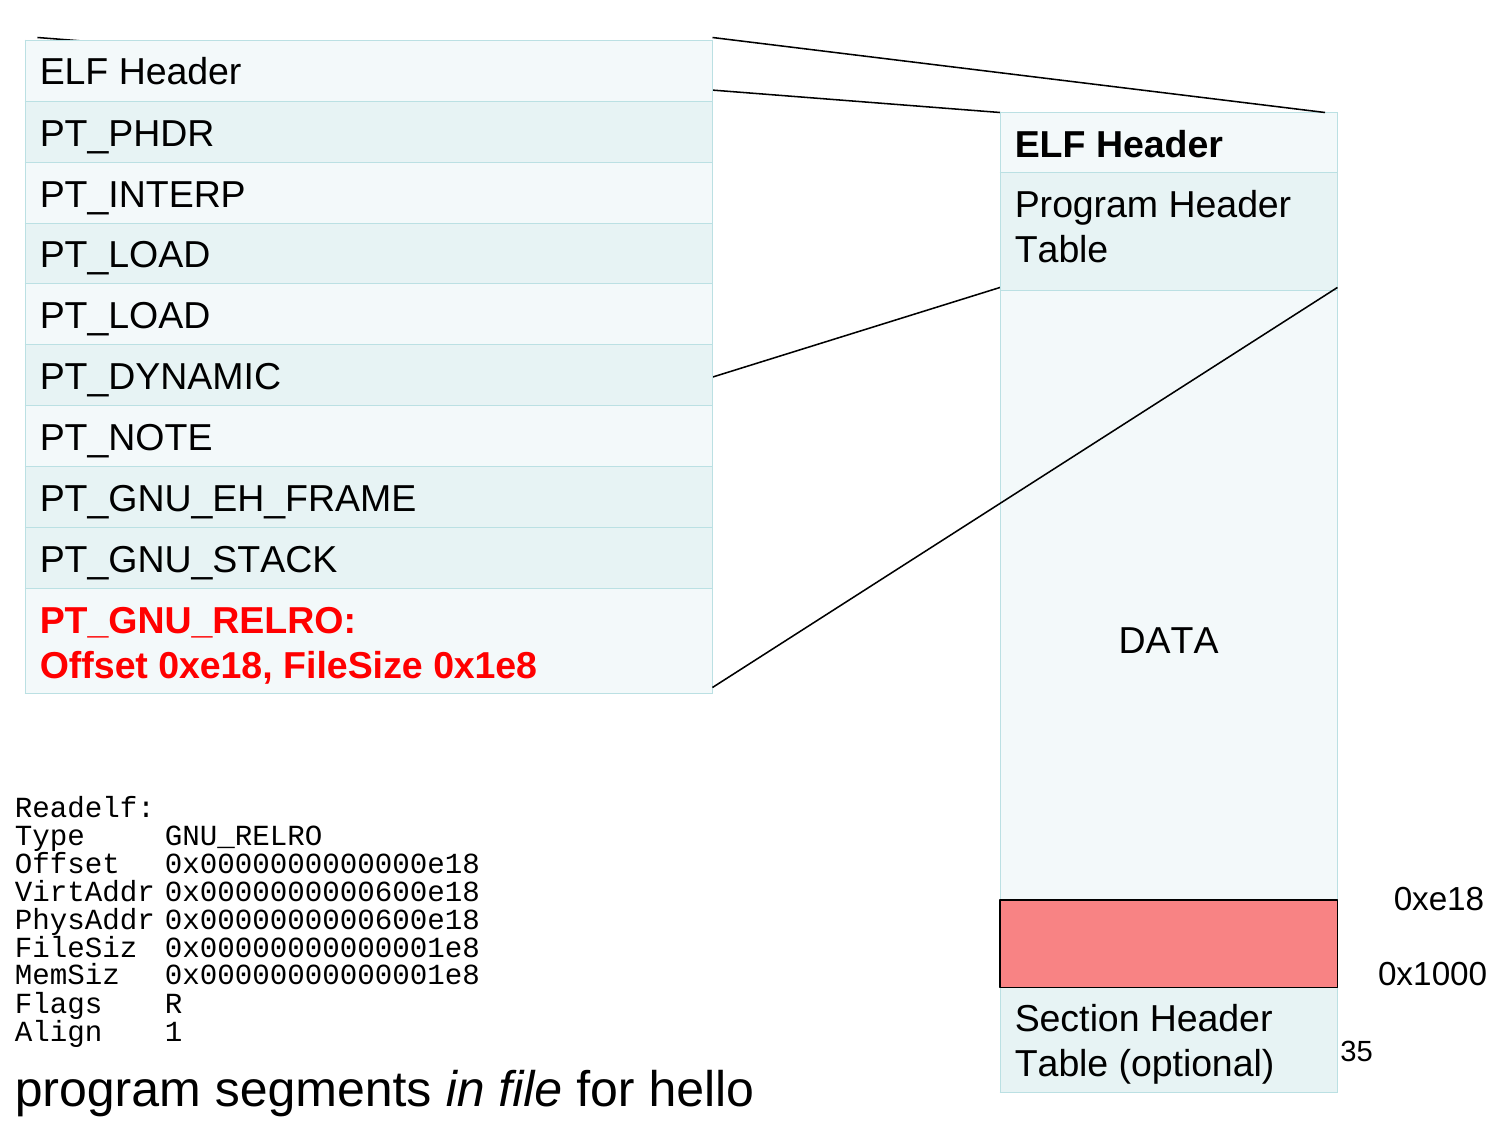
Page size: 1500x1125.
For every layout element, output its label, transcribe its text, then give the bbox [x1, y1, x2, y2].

text_box 0x1000 [1363, 944, 1500, 1000]
table_cell PT_PHDR [26, 102, 712, 162]
text_box 0xe18 [1378, 869, 1500, 925]
table_cell PT_LOAD [26, 284, 712, 344]
table_cell PT_DYNAMIC [26, 345, 712, 405]
table_cell PT_GNU_EH_FRAME [26, 467, 712, 527]
table_cell DATA [1001, 291, 1328, 501]
table_cell Section Header Table (optional) [1001, 988, 1337, 1092]
table_cell PT_LOAD [26, 224, 712, 283]
text_box <number> [1074, 1025, 1388, 1101]
text_box [999, 900, 1338, 988]
table_cell PT_INTERP [26, 163, 712, 223]
table_cell PT_NOTE [26, 406, 712, 466]
table_cell PT_GNU_STACK [26, 528, 712, 588]
table_cell Program Header Table [1001, 173, 1337, 290]
text_box Readelf: Type GNU_RELRO Offset 0x0000000000000e18 VirtAddr 0x0000000000600e18 PhysAddr 0x0000000000600e18 FileSiz 0x00000000000001e8 MemSiz 0x00000000000001e8 Flags R Align 1 [0, 787, 526, 1055]
table_cell PT_GNU_RELRO: Offset 0xe18, FileSize 0x1e8 [26, 589, 712, 693]
table_header ELF Header [1001, 113, 1337, 172]
text_box program segments in file for hello [0, 1049, 888, 1125]
table_cell DATA [1001, 291, 1337, 900]
table_header ELF Header [26, 41, 712, 101]
